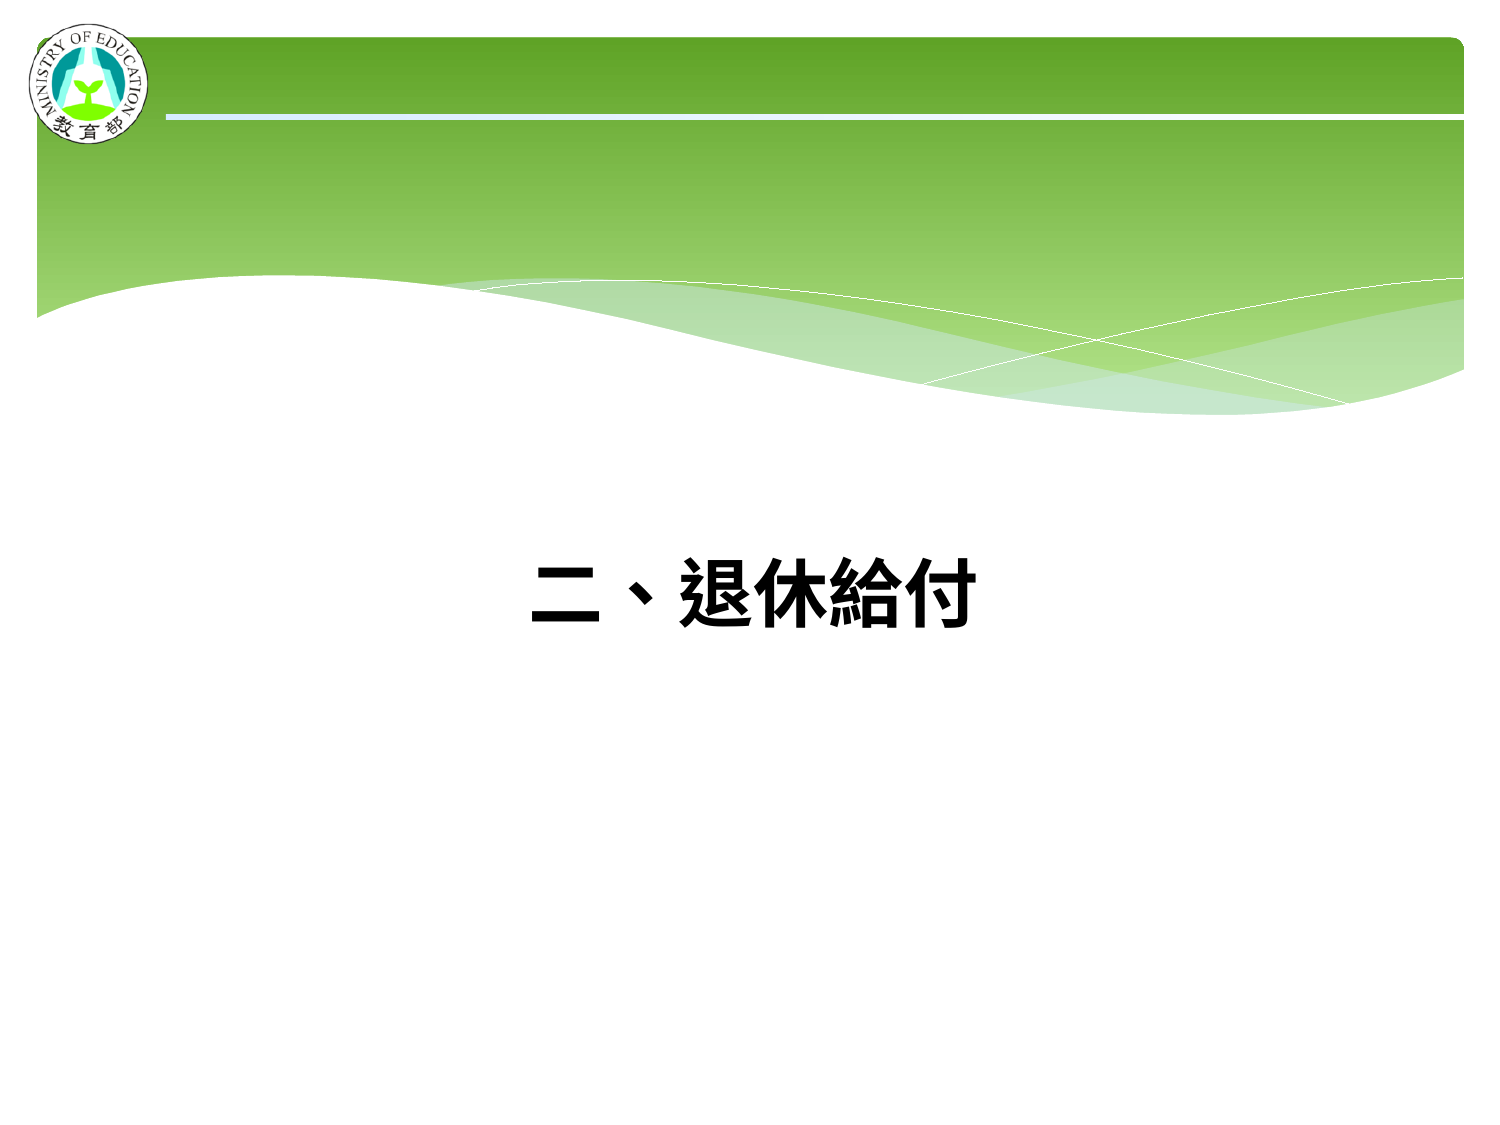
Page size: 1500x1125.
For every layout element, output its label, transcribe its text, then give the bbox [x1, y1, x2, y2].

list 二、退休給付 [513, 538, 1034, 663]
picture [27, 22, 149, 145]
